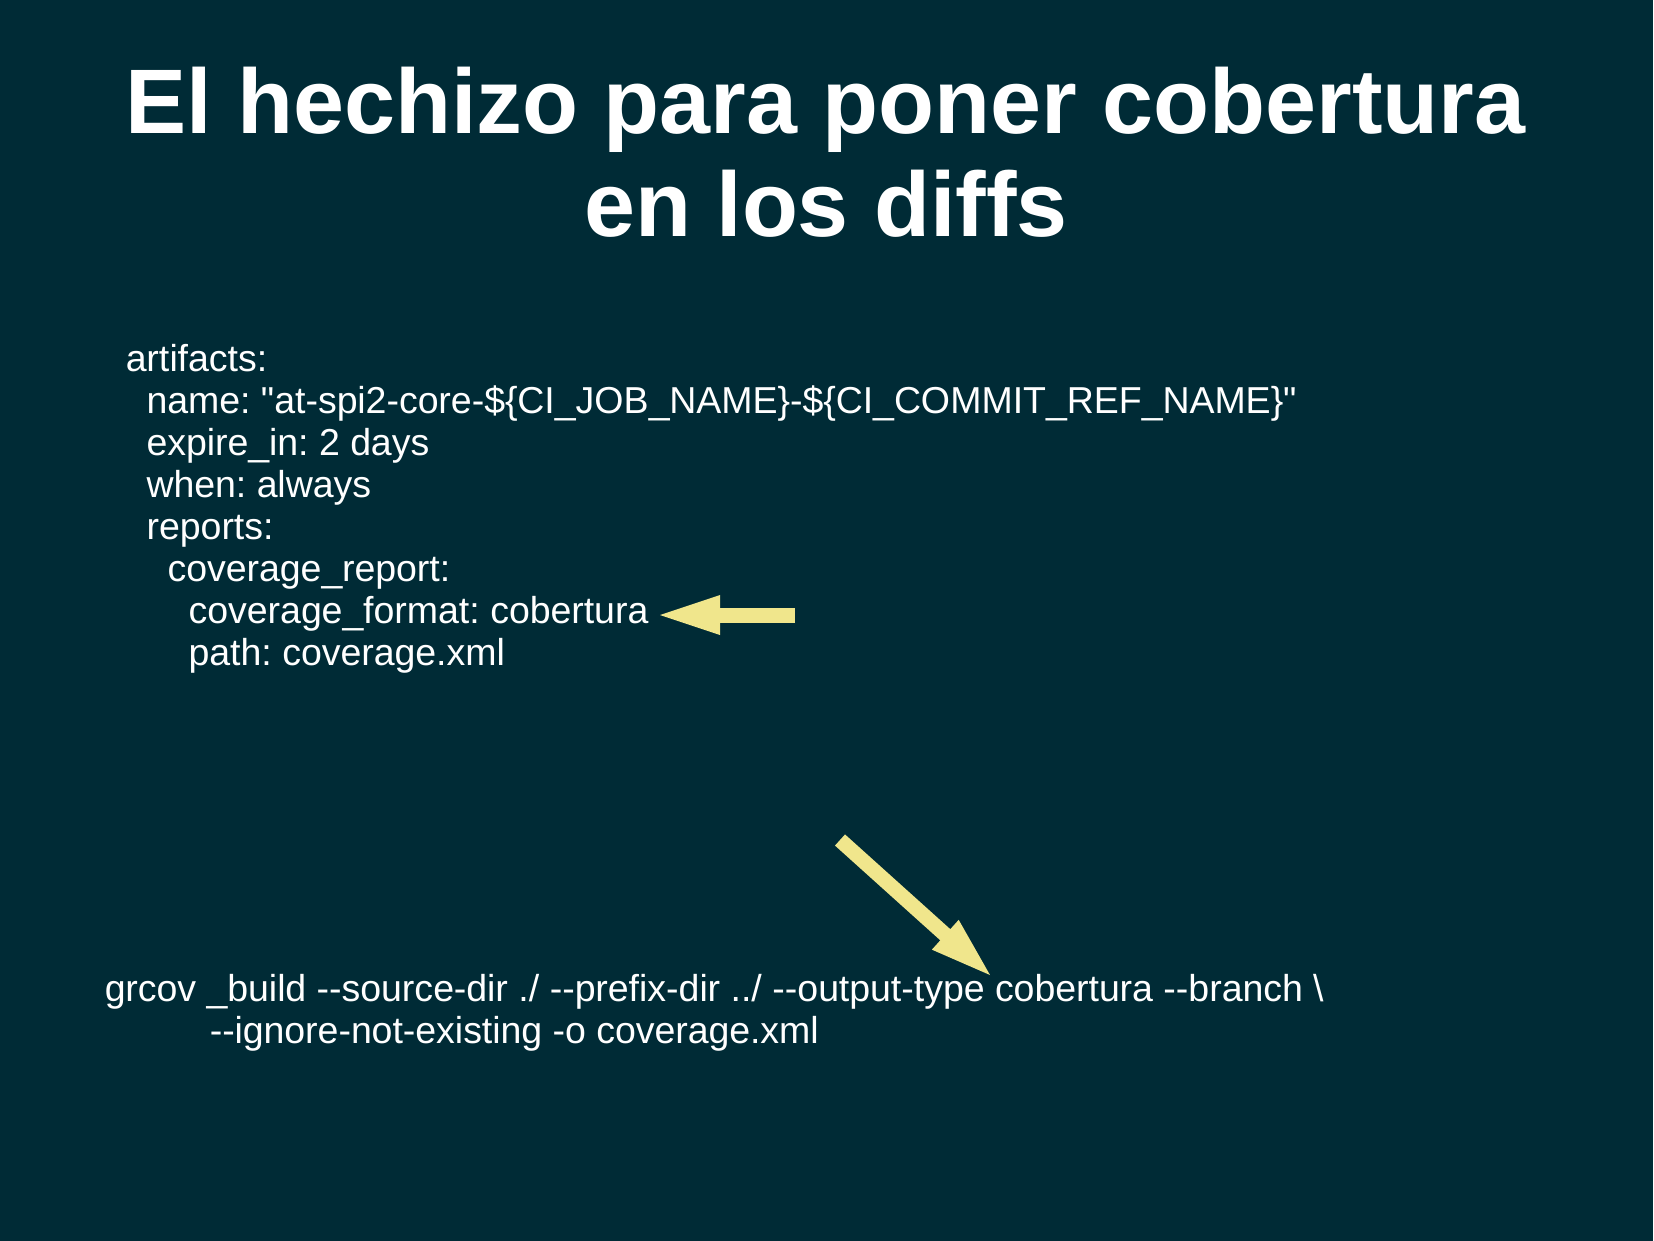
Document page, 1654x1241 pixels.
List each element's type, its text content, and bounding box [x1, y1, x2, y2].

text_box artifacts: name: "at-spi2-core-${CI_JOB_NAME}-${CI_COMMIT_REF_NAME}" expire_in: 2 days when: always reports: coverage_report: coverage_format: cobertura path: coverage.xml grcov _build --source-dir ./ --prefix-dir ../ --output-type cobertura --branch \ --ignore-not-existing -o coverage.xml [90, 330, 1561, 1101]
title El hechizo para poner cobertura en los diffs [82, 49, 1571, 257]
